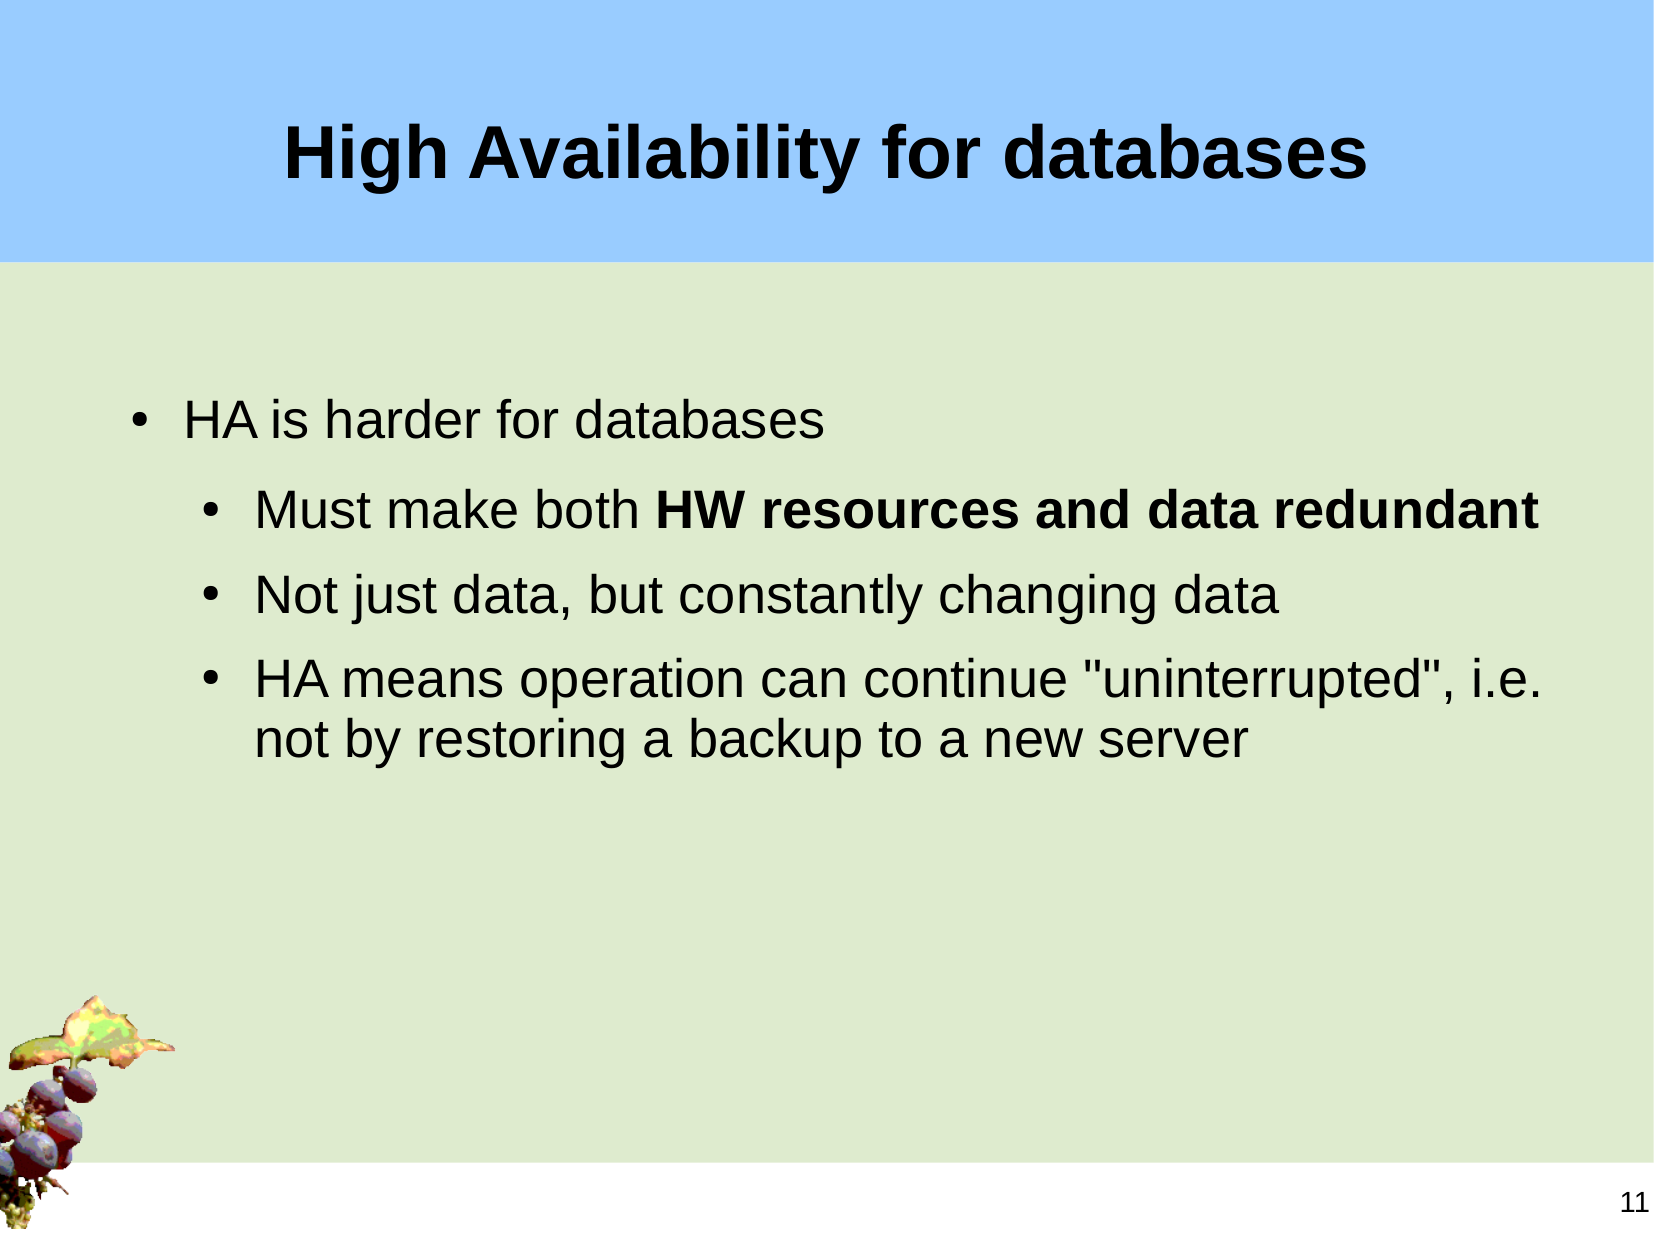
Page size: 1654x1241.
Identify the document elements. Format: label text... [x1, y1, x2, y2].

list HA is harder for databases Must make both HW resources and data redundant Not just data, but constantly changing data HA means operation can continue "uninterrupted", i.e. not by restoring a backup to a new server [112, 300, 1571, 1126]
title High Availability for databases [82, 49, 1571, 257]
picture [0, 990, 188, 1229]
